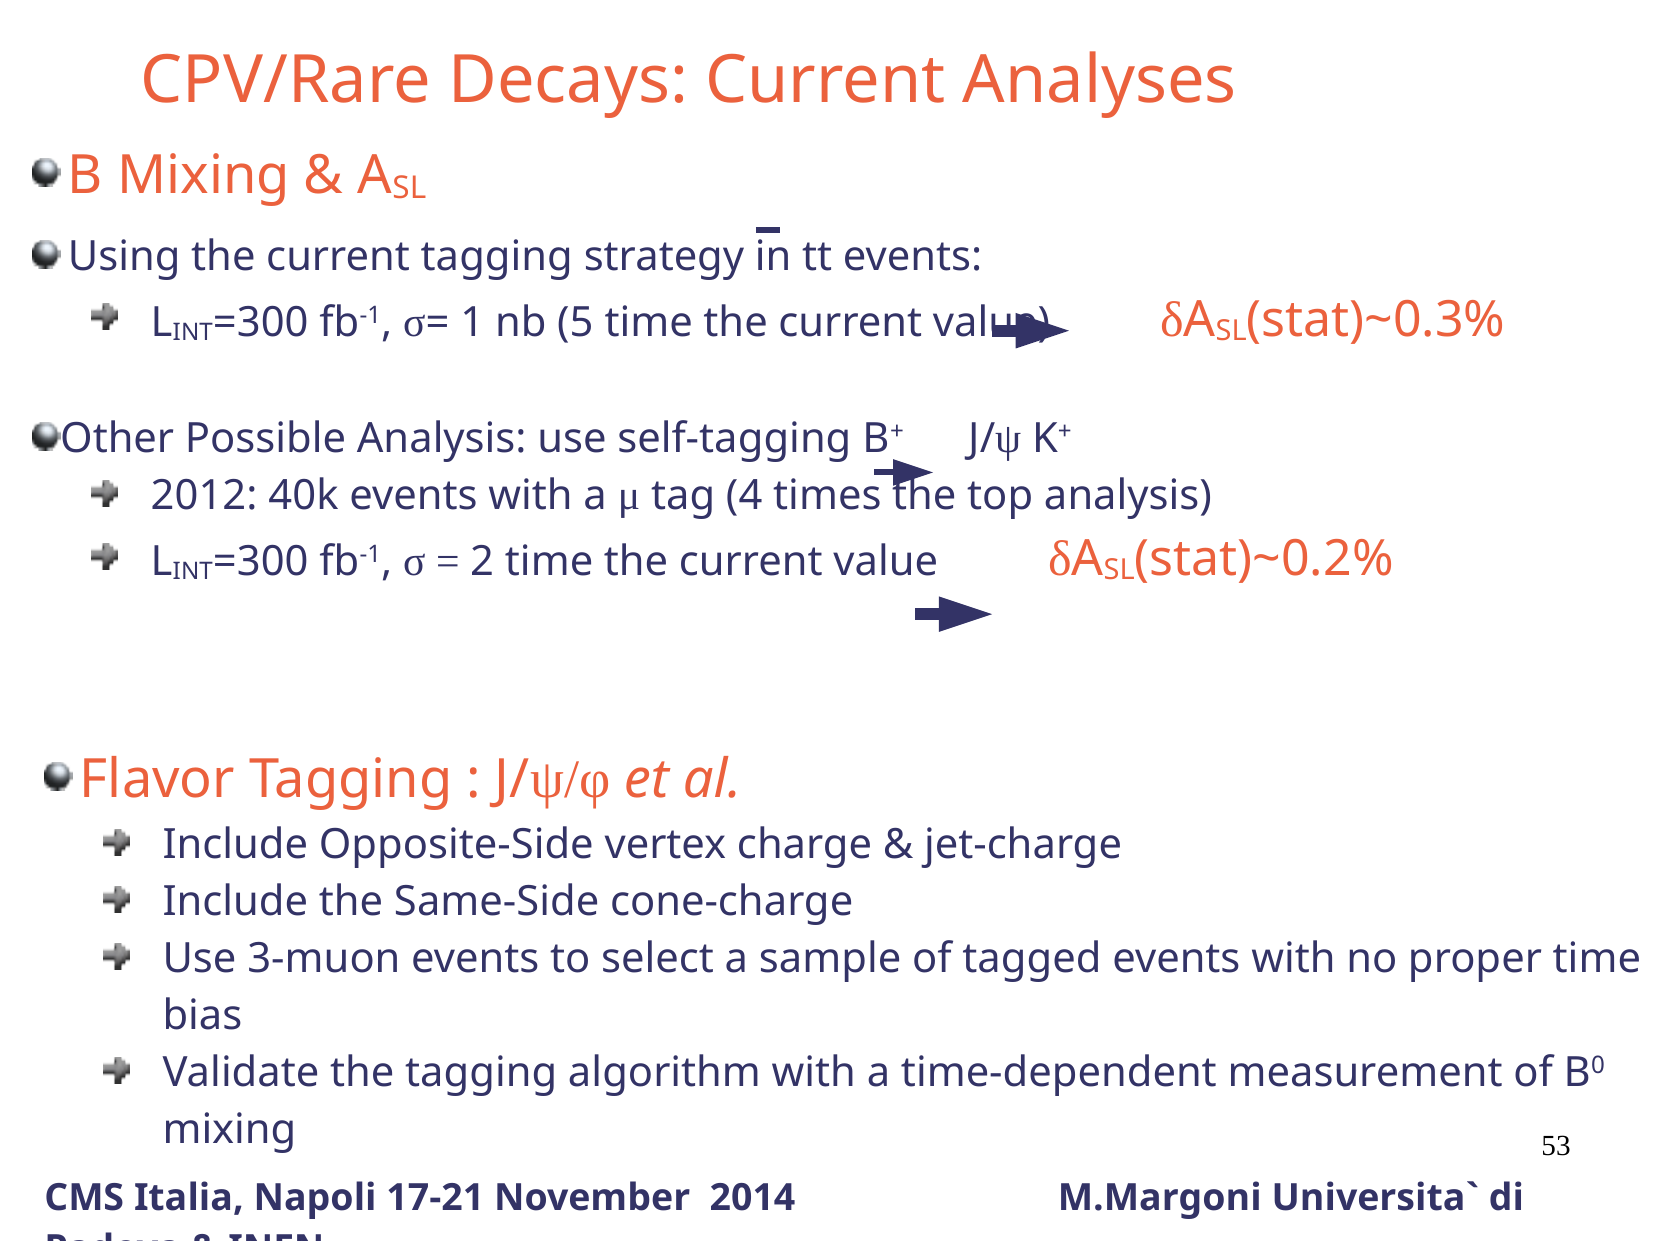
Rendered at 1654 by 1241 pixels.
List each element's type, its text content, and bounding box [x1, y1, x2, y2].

text_box B Mixing & ASL [17, 70, 1654, 308]
text_box Flavor Tagging : J/ψ/φ et al. Include Opposite-Side vertex charge & jet-charge Include the Same-Side cone-charge Use 3-muon events to select a sample of tagged events with no proper time bias Validate the tagging algorithm with a time-dependent measurement of B0 mixing [29, 732, 1654, 1091]
text_box Using the current tagging strategy in tt events: LINT=300 fb-1, σ= 1 nb (5 time the current value) δASL(stat)~0.3% Other Possible Analysis: use self-tagging B+ J/ψ K+ 2012: 40k events with a μ tag (4 times the top analysis) LINT=300 fb-1, σ = 2 time the current value δASL(stat)~0.2% [17, 218, 1630, 664]
text_box CMS Italia, Napoli 17-21 November 2014 M.Margoni Universita` di Padova & INFN [29, 1163, 1625, 1237]
text_box CPV/Rare Decays: Current Analyses [17, 23, 1654, 70]
